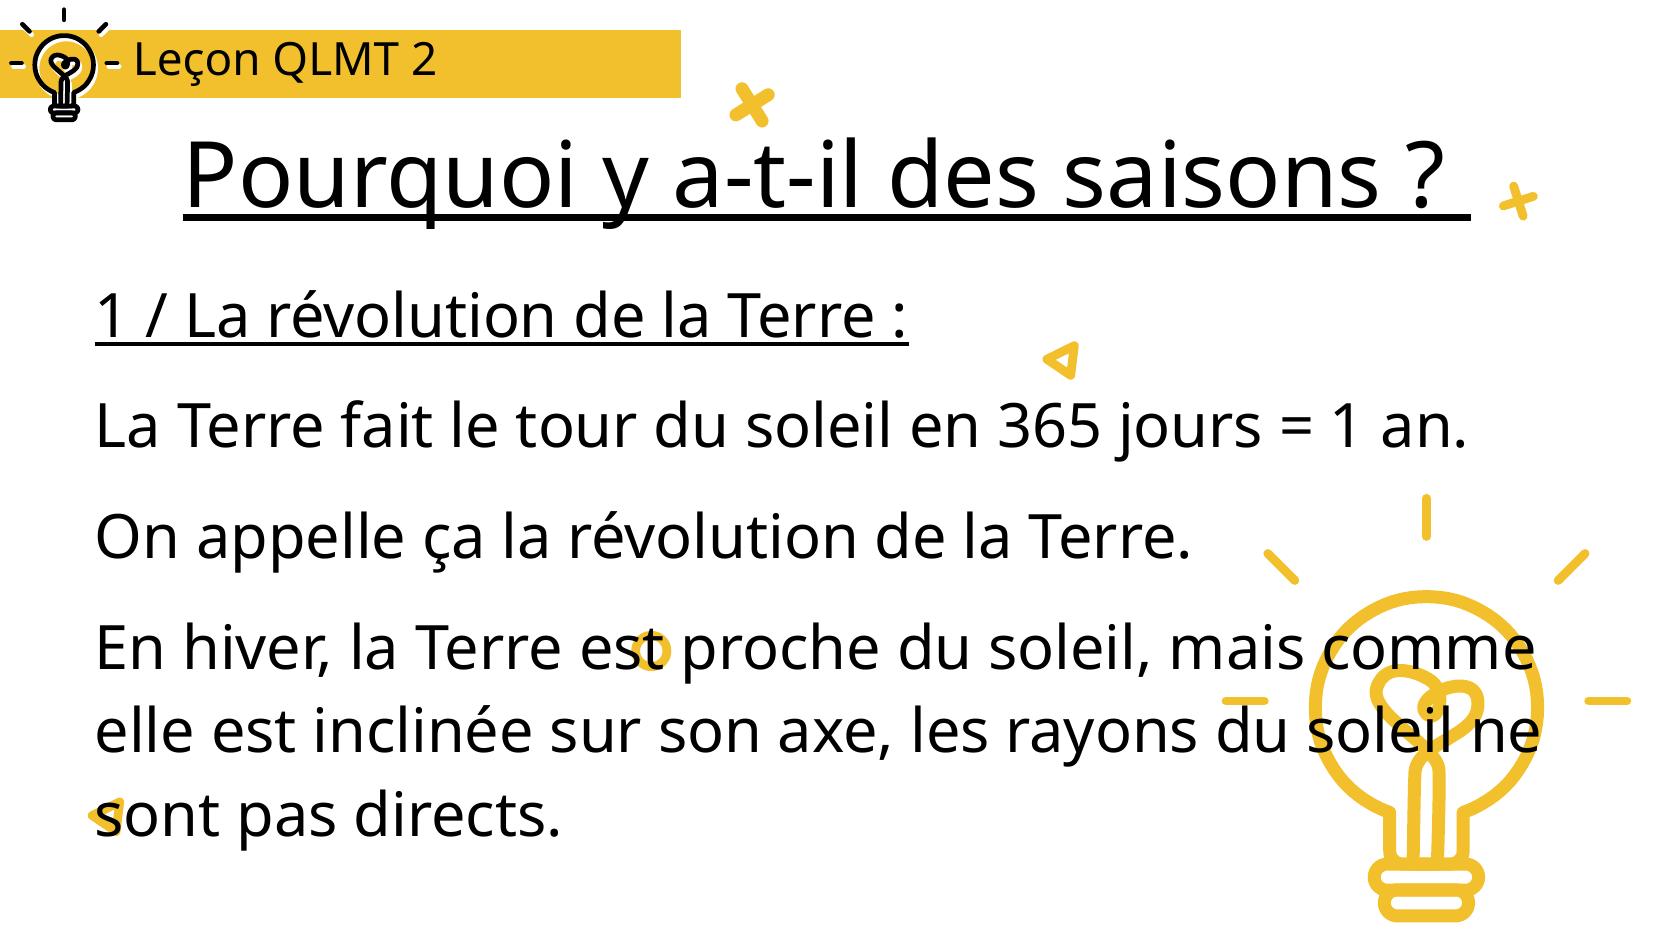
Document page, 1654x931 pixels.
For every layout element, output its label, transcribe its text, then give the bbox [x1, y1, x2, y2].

list 1 / La révolution de la Terre : La Terre fait le tour du soleil en 365 jours = 1 an. On appelle ça la révolution de la Terre. En hiver, la Terre est proche du soleil, mais comme elle est inclinée sur son axe, les rayons du soleil ne sont pas directs. [29, 271, 1625, 857]
subtitle Leçon QLMT 2 [132, 17, 677, 97]
title Pourquoi y a-t-il des saisons ? [82, 94, 1571, 250]
